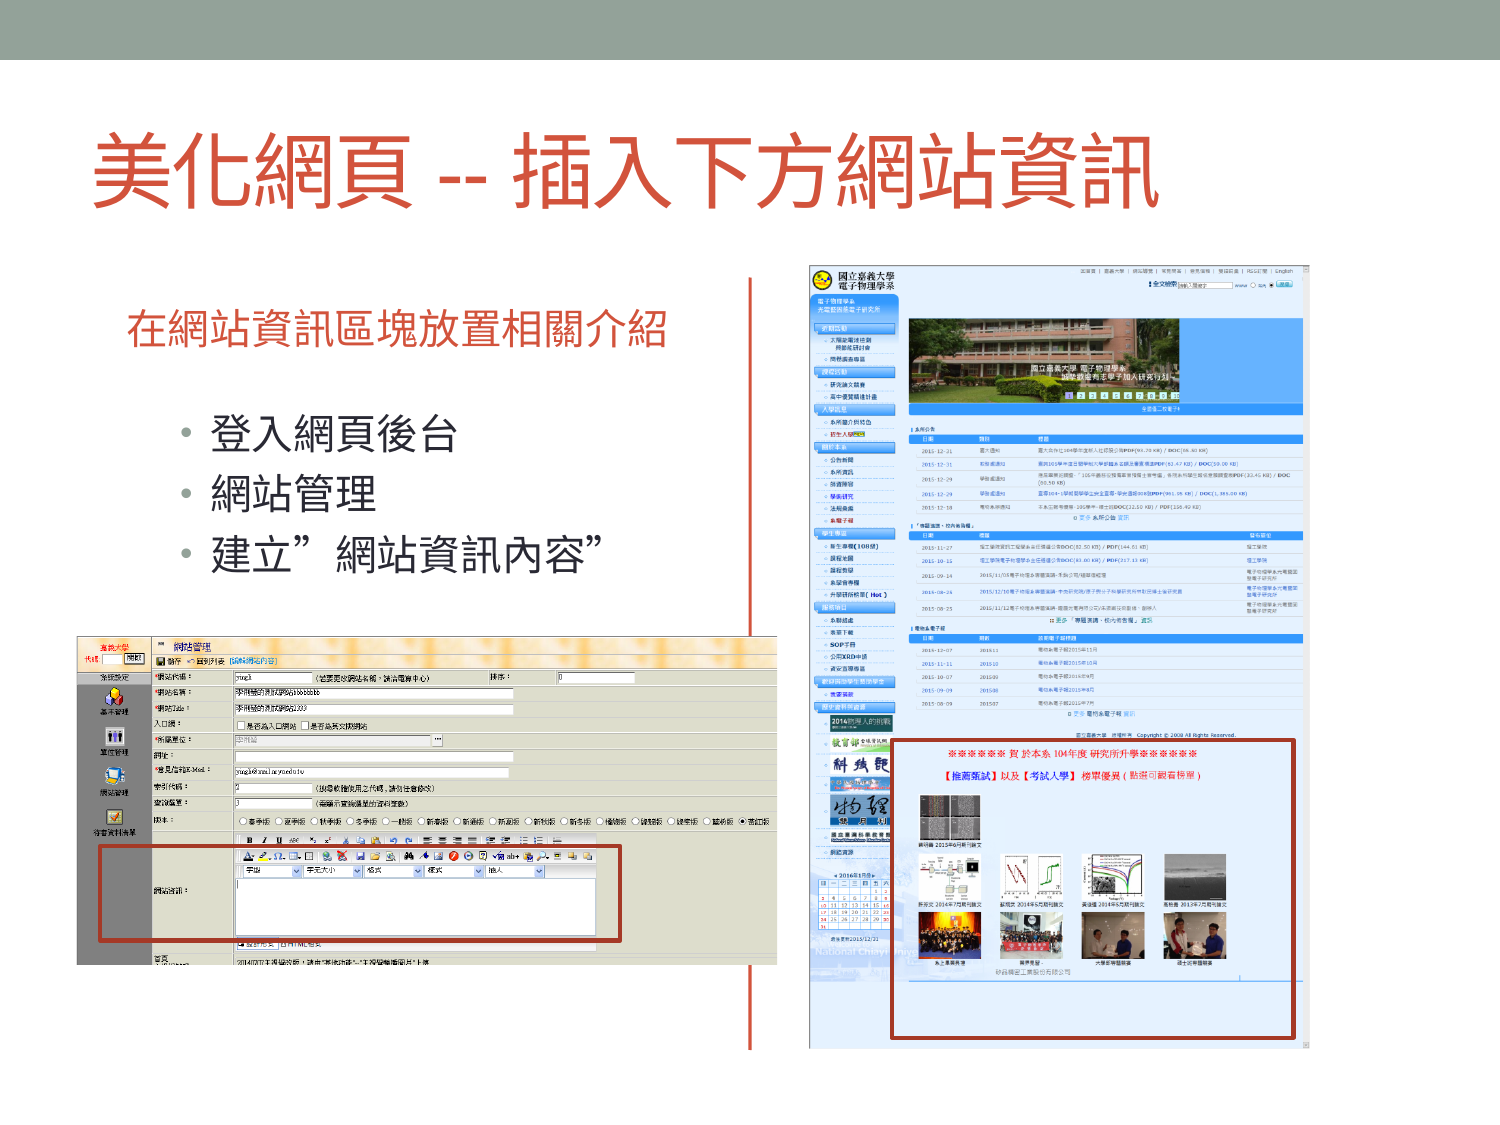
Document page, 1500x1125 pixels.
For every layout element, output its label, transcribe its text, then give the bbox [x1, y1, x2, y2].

text_box [892, 740, 1293, 1038]
title 美化網頁--插入下方網站資訊 [75, 87, 1426, 251]
list 登入網頁後台 網站管理 建立”網站資訊內容” [75, 399, 721, 587]
picture [76, 636, 778, 965]
picture [809, 265, 1310, 1049]
list 在網站資訊區塊放置相關介紹 [75, 275, 721, 380]
text_box [100, 846, 620, 941]
